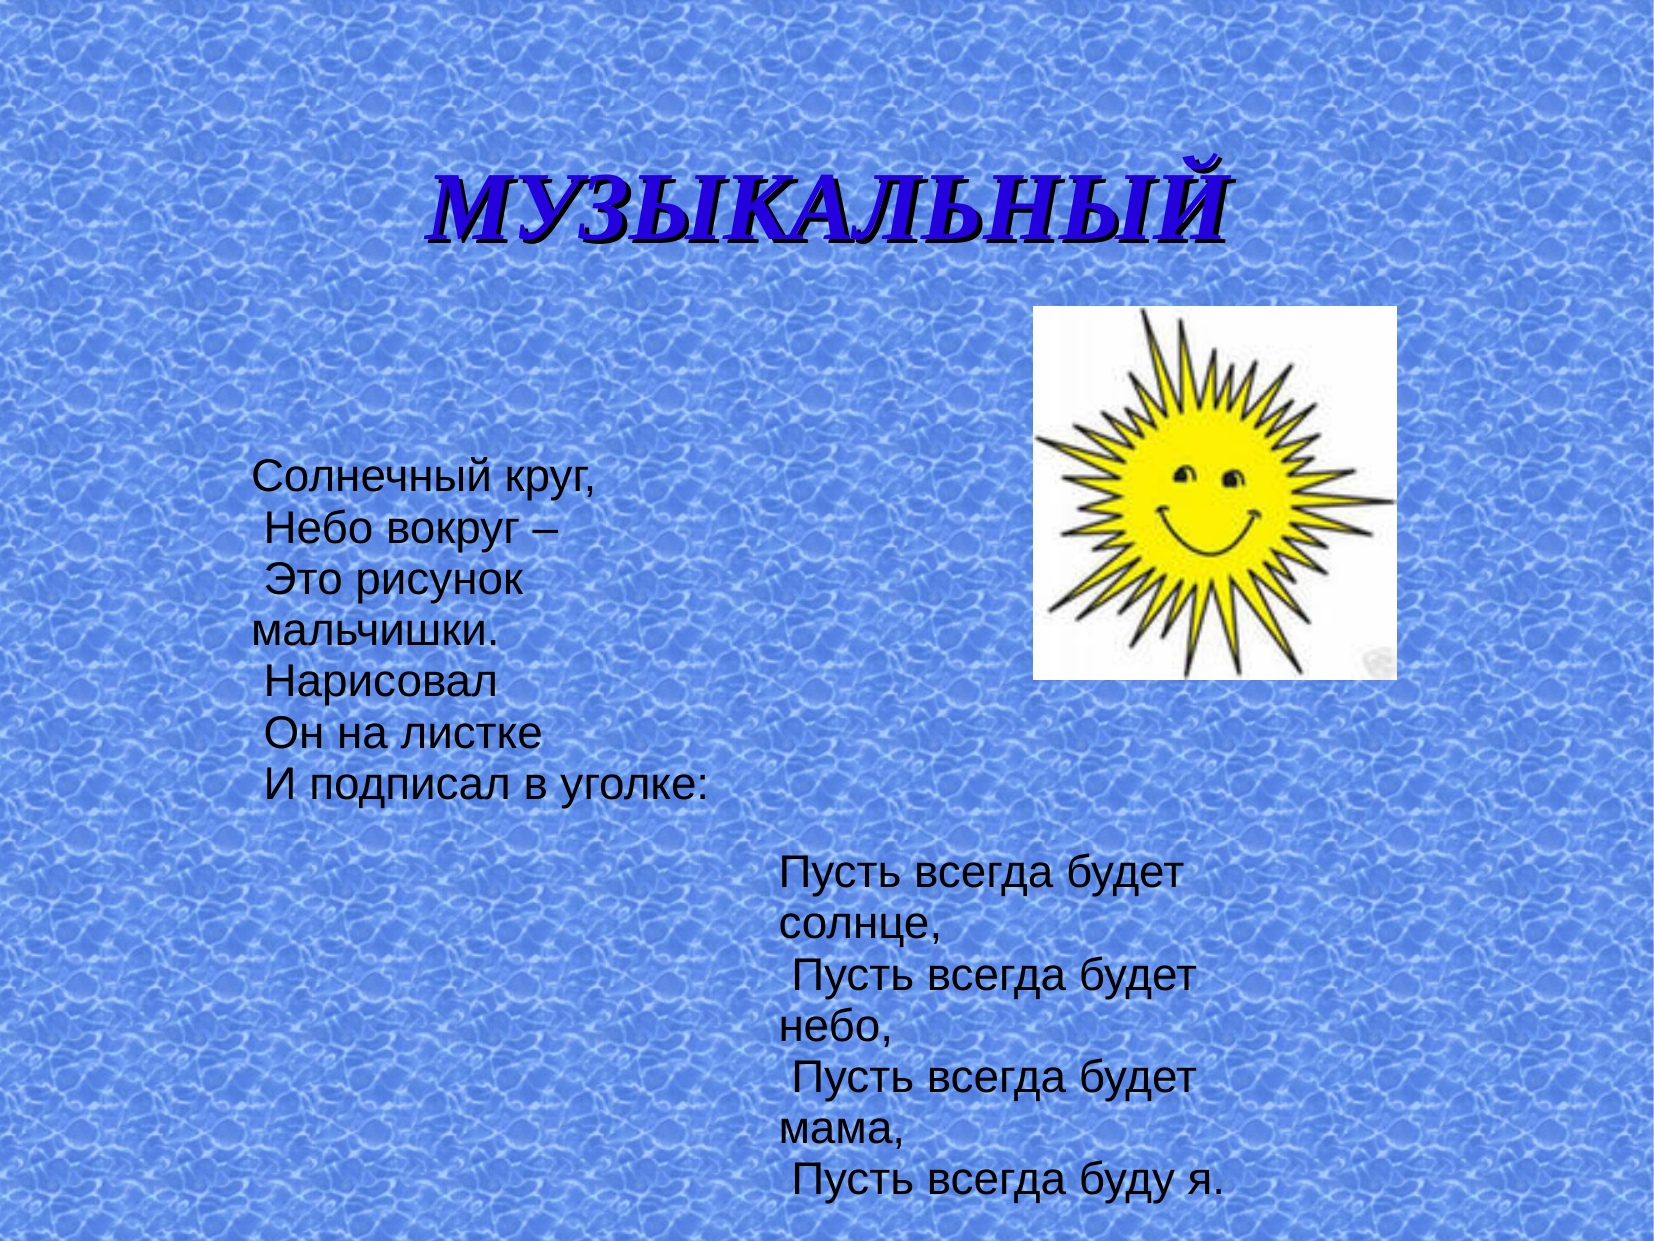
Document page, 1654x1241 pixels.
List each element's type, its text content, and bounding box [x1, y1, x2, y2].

title МУЗЫКАЛЬНЫЙ [121, 102, 1534, 310]
text_box Пусть всегда будет солнце, Пусть всегда будет небо, Пусть всегда будет мама, Пусть всегда буду я. [763, 838, 1270, 1211]
picture [0, 0, 1654, 1241]
text_box Солнечный круг, Небо вокруг – Это рисунок мальчишки. Нарисовал Он на листке И подписал в уголке: [236, 442, 768, 947]
